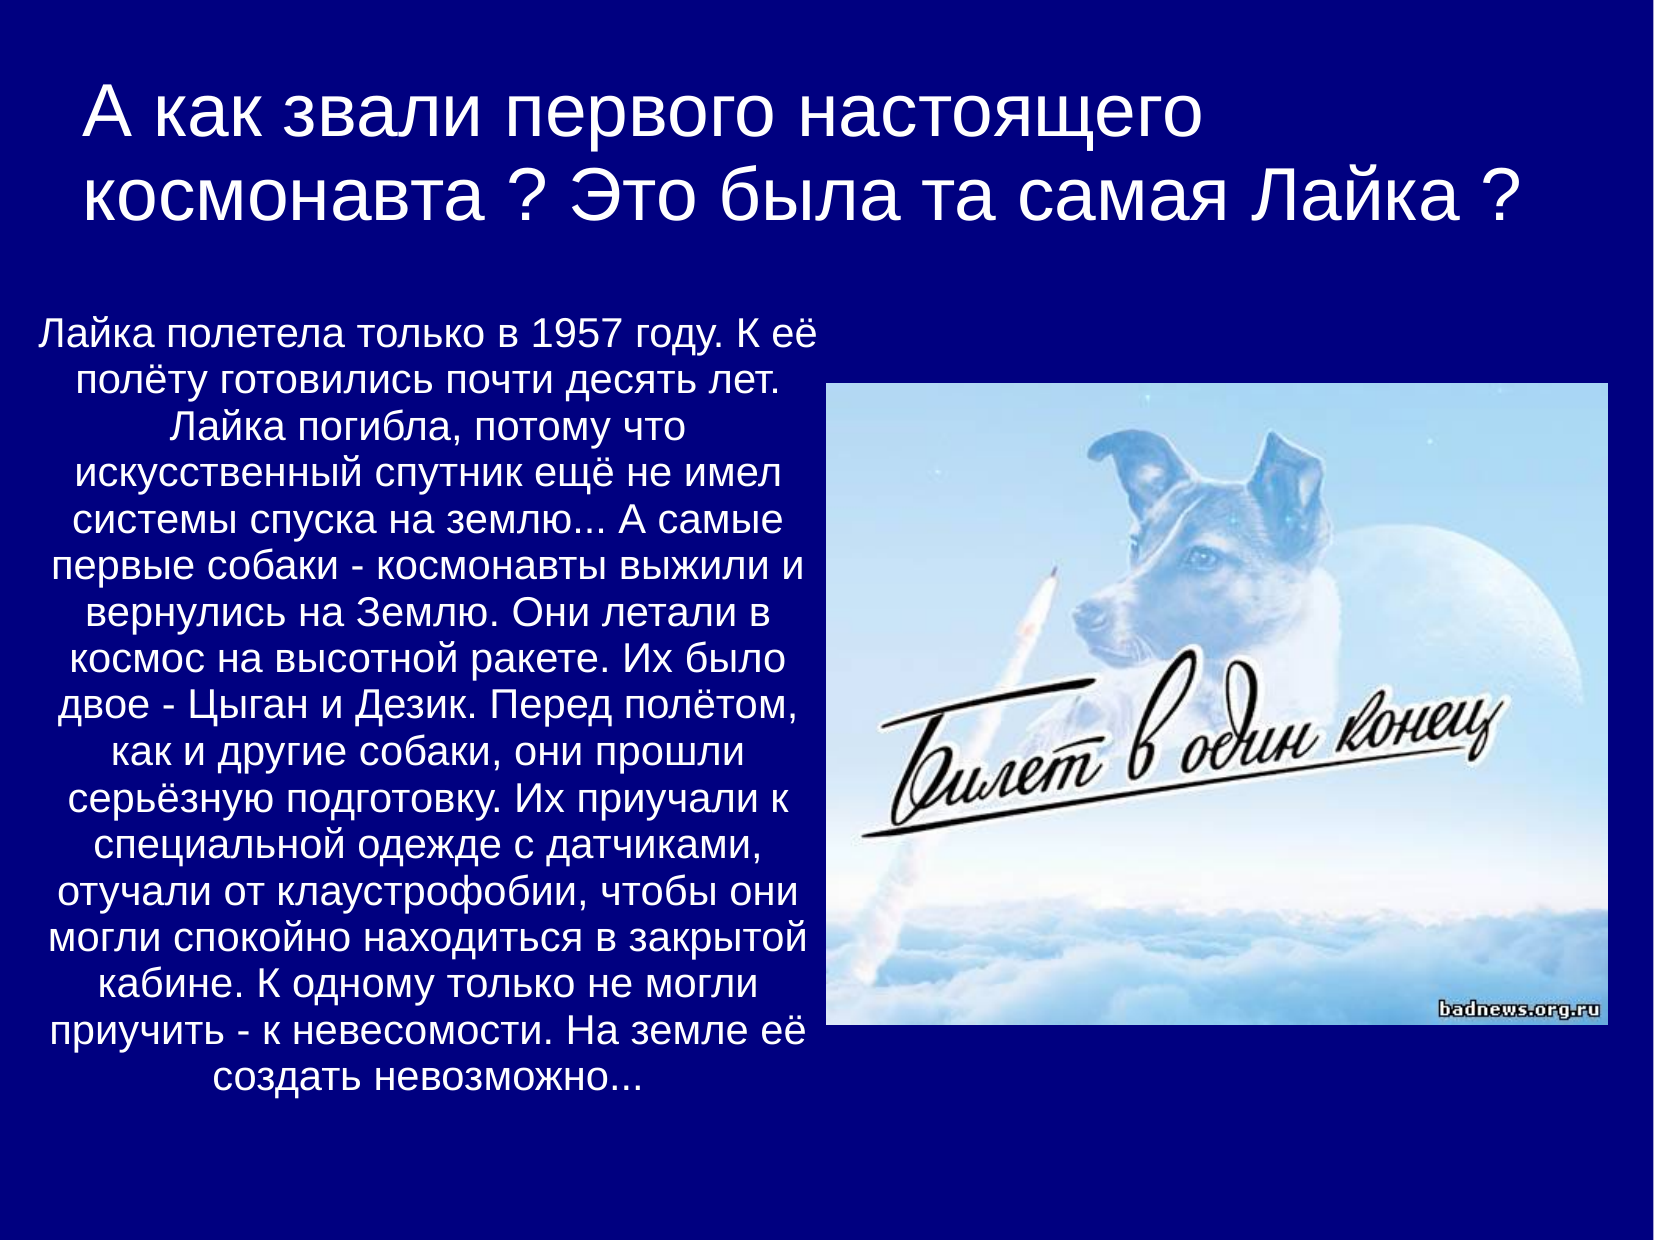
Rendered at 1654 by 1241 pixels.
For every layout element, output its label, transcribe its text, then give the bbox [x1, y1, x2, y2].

subtitle Лайка полетела только в 1957 году. К её полёту готовились почти десять лет. Лайка погибла, потому что искусственный спутник ещё не имел системы спуска на землю... А самые первые собаки - космонавты выжили и вернулись на Землю. Они летали в космос на высотной ракете. Их было двое - Цыган и Дезик. Перед полётом, как и другие собаки, они прошли серьёзную подготовку. Их приучали к специальной одежде с датчиками, отучали от клаустрофобии, чтобы они могли спокойно находиться в закрытой кабине. К одному только не могли приучить - к невесомости. На земле её создать невозможно... [29, 286, 827, 1170]
picture [826, 383, 1608, 1025]
title А как звали первого настоящего космонавта ? Это была та самая Лайка ? [82, 56, 1571, 250]
